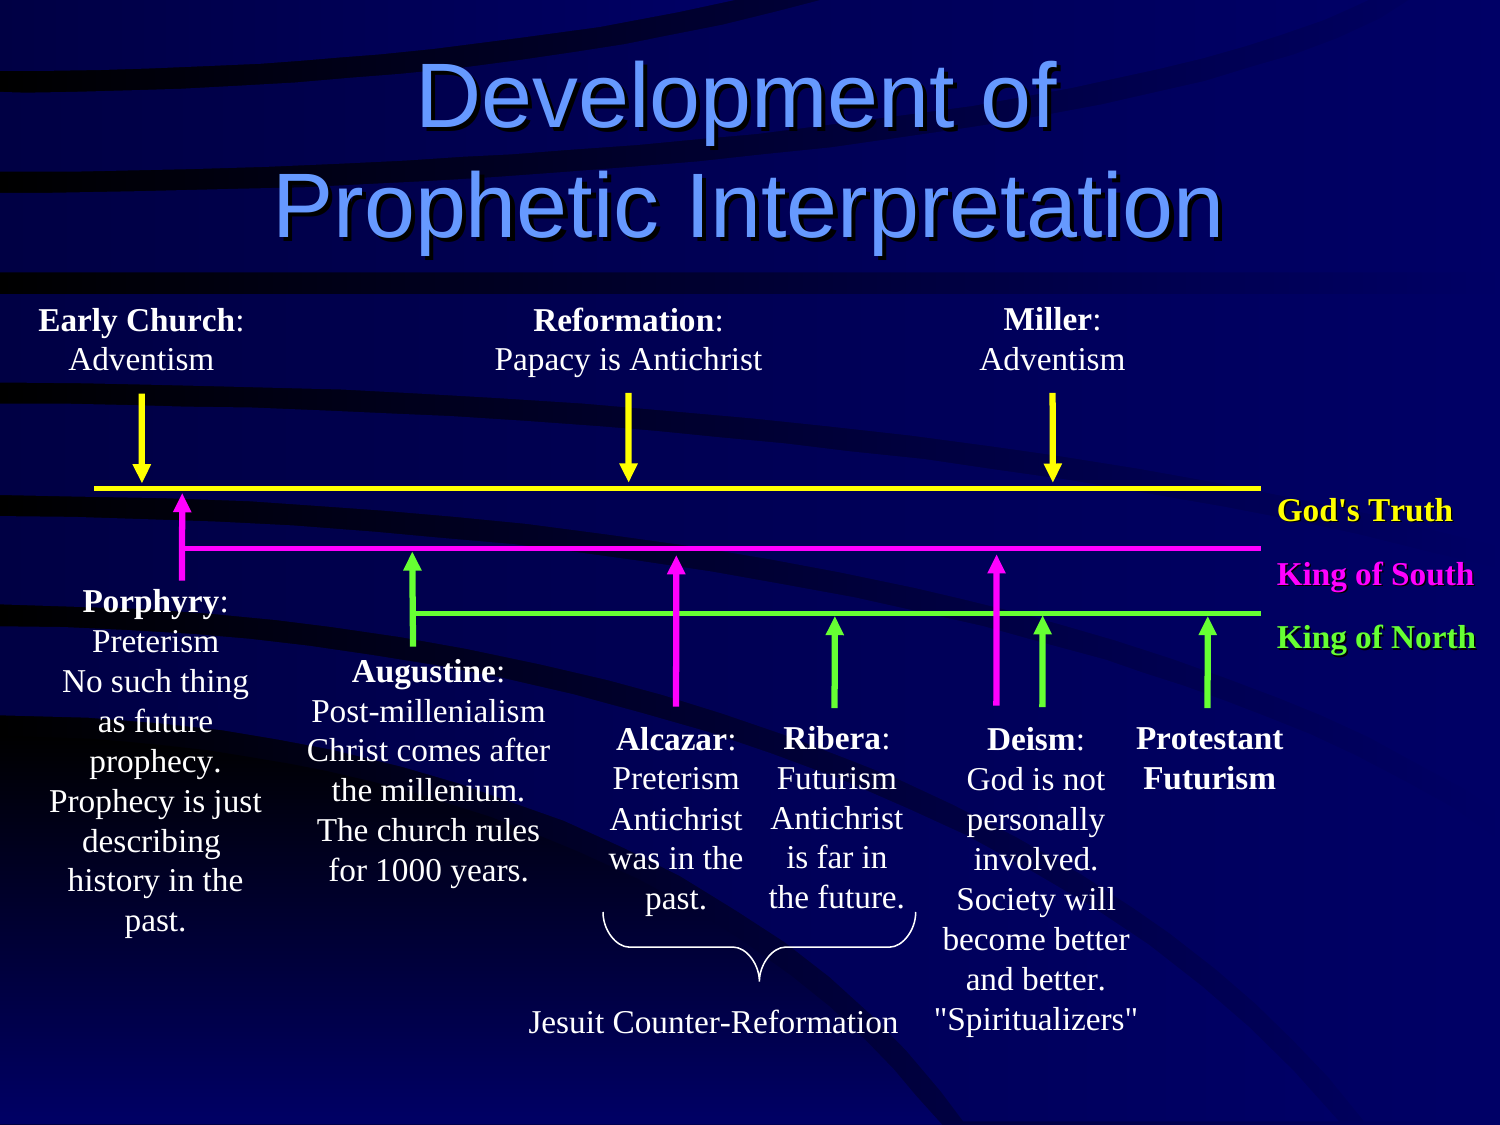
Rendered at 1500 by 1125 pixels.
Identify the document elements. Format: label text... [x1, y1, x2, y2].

text_box Reformation: Papacy is Antichrist [479, 290, 778, 386]
text_box Early Church: Adventism [23, 290, 260, 386]
text_box Ribera: Futurism Antichrist is far in the future. [753, 708, 921, 924]
text_box Porphyry: Preterism No such thing as future prophecy. Prophecy is just describing history in the past. [34, 571, 278, 947]
text_box Alcazar: Preterism Antichrist was in the past. [593, 709, 759, 925]
title Development of Prophetic Interpretation [74, 23, 1425, 268]
text_box Deism: God is not personally involved. Society will become better and better. "Spiritualizers" [919, 709, 1154, 1045]
text_box Miller: Adventism [964, 289, 1141, 385]
text_box Augustine: Post-millenialism Christ comes after the millenium. The church rules for 1000 years. [291, 641, 566, 897]
text_box God's Truth King of South King of North [1262, 456, 1492, 664]
text_box Jesuit Counter-Reformation [513, 992, 915, 1048]
text_box Protestant Futurism [1121, 708, 1299, 804]
